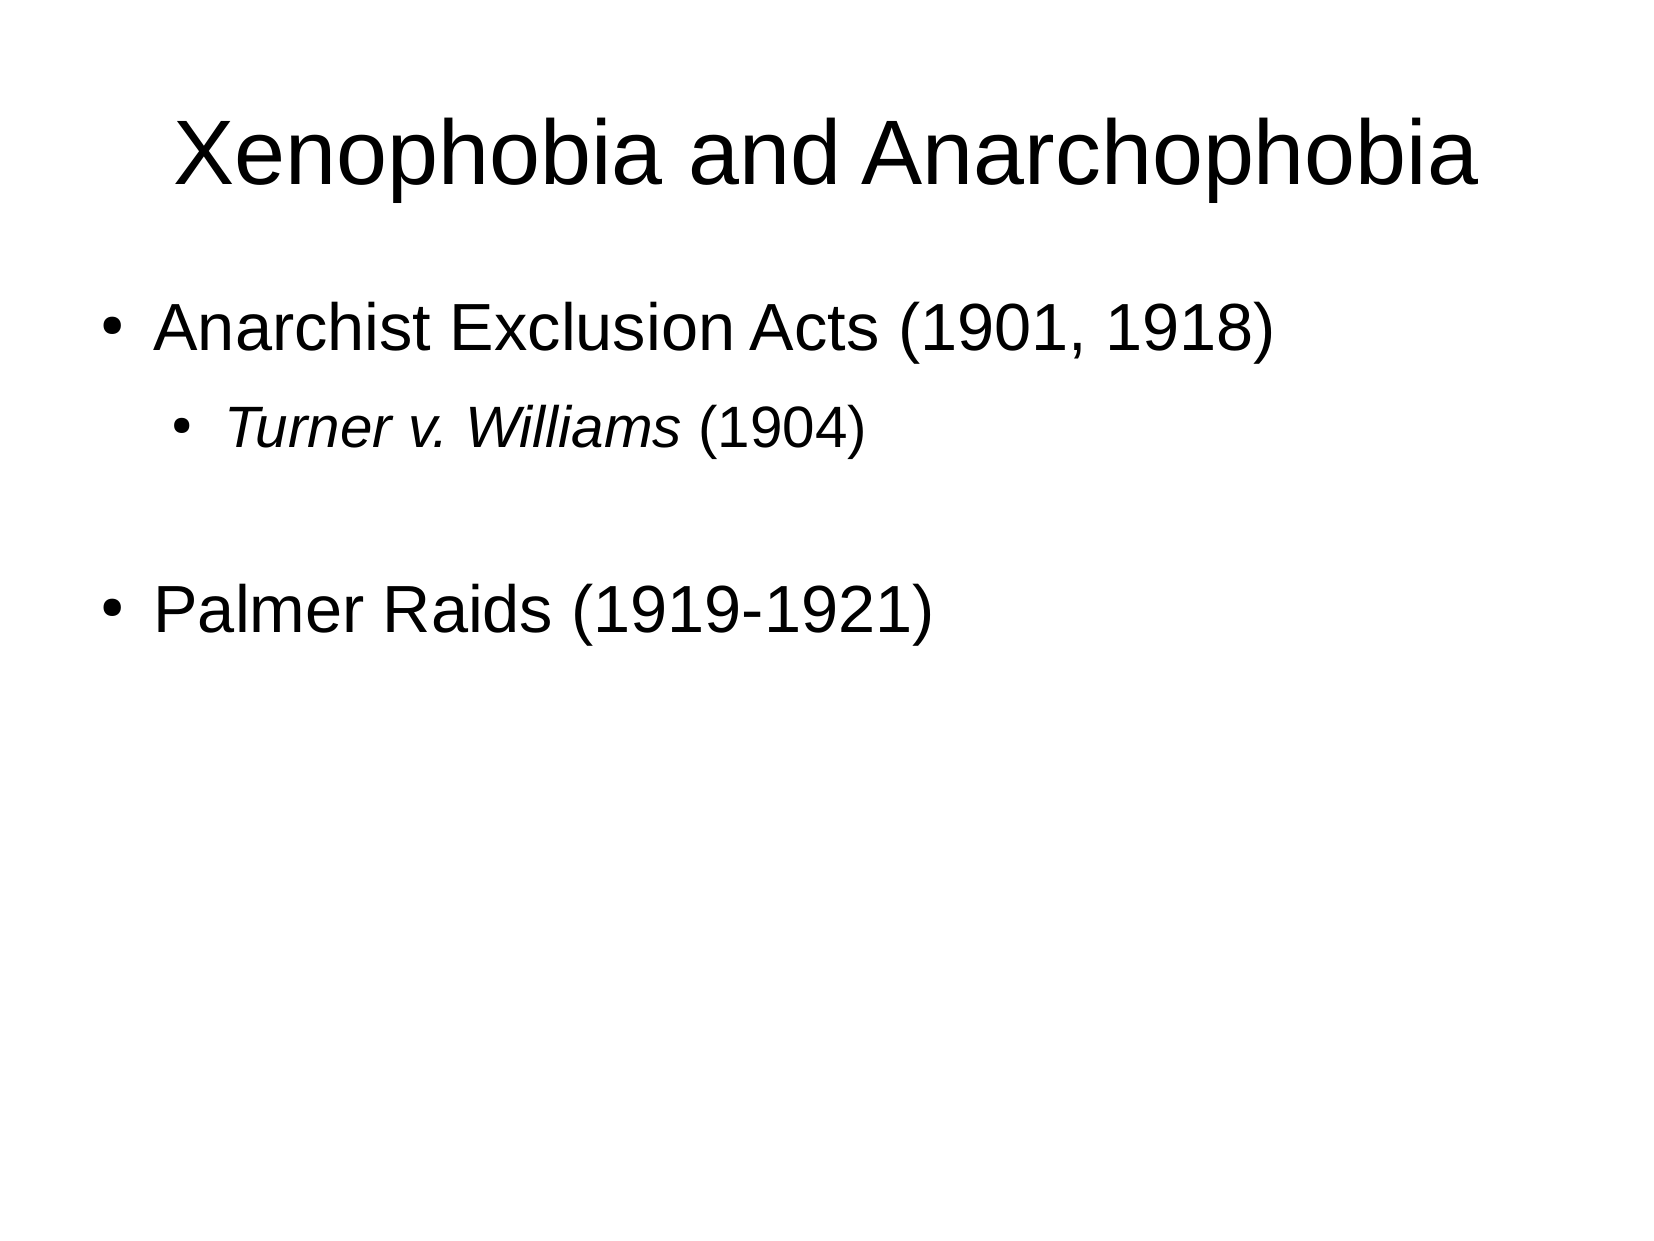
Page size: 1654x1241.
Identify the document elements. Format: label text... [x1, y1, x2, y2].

list Anarchist Exclusion Acts (1901, 1918) Turner v. Williams (1904) Palmer Raids (1919-1921) [82, 290, 1571, 1094]
title Xenophobia and Anarchophobia [82, 49, 1571, 257]
